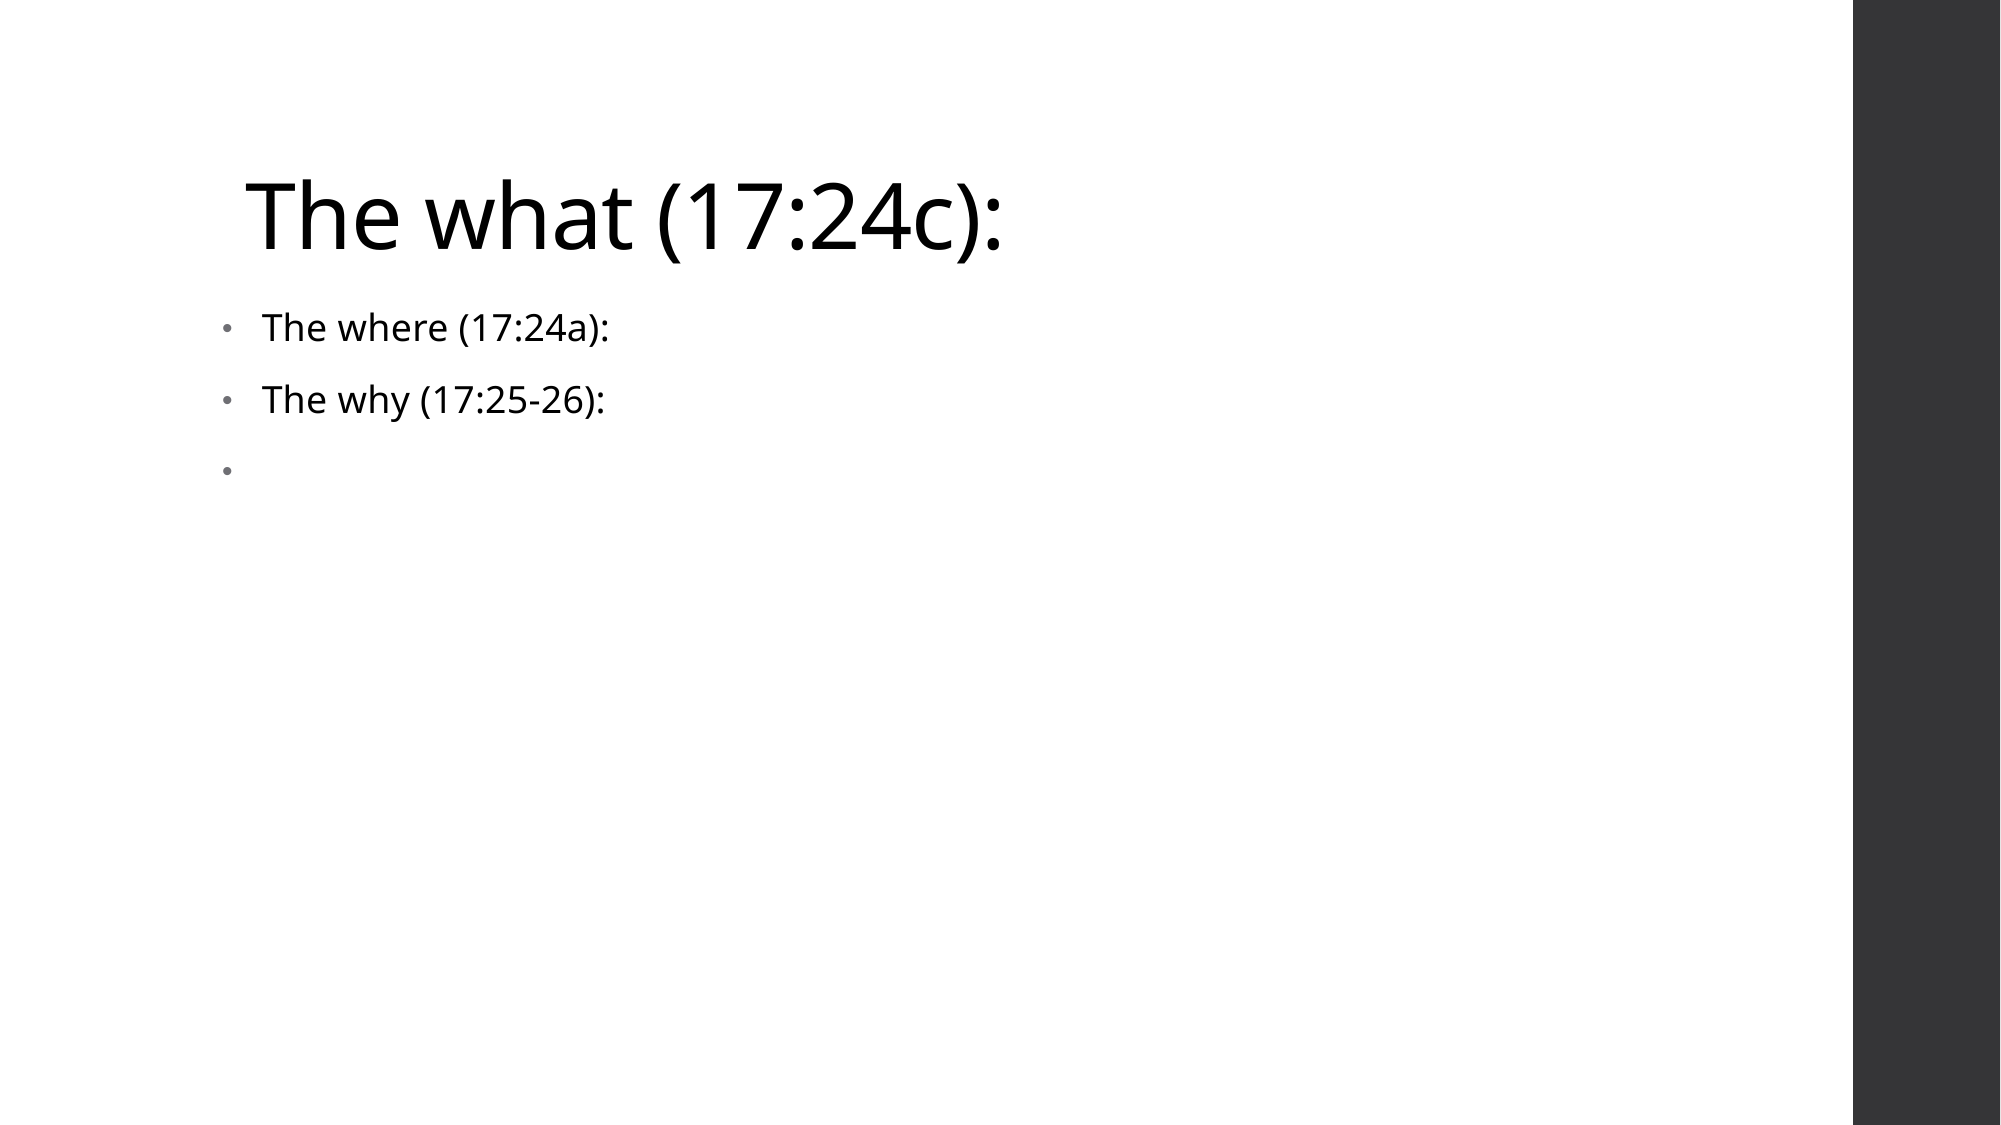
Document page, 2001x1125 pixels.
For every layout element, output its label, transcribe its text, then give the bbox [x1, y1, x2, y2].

list The where (17:24a): The why (17:25-26): [206, 299, 1617, 1014]
title The what (17:24c): [206, 60, 1797, 278]
